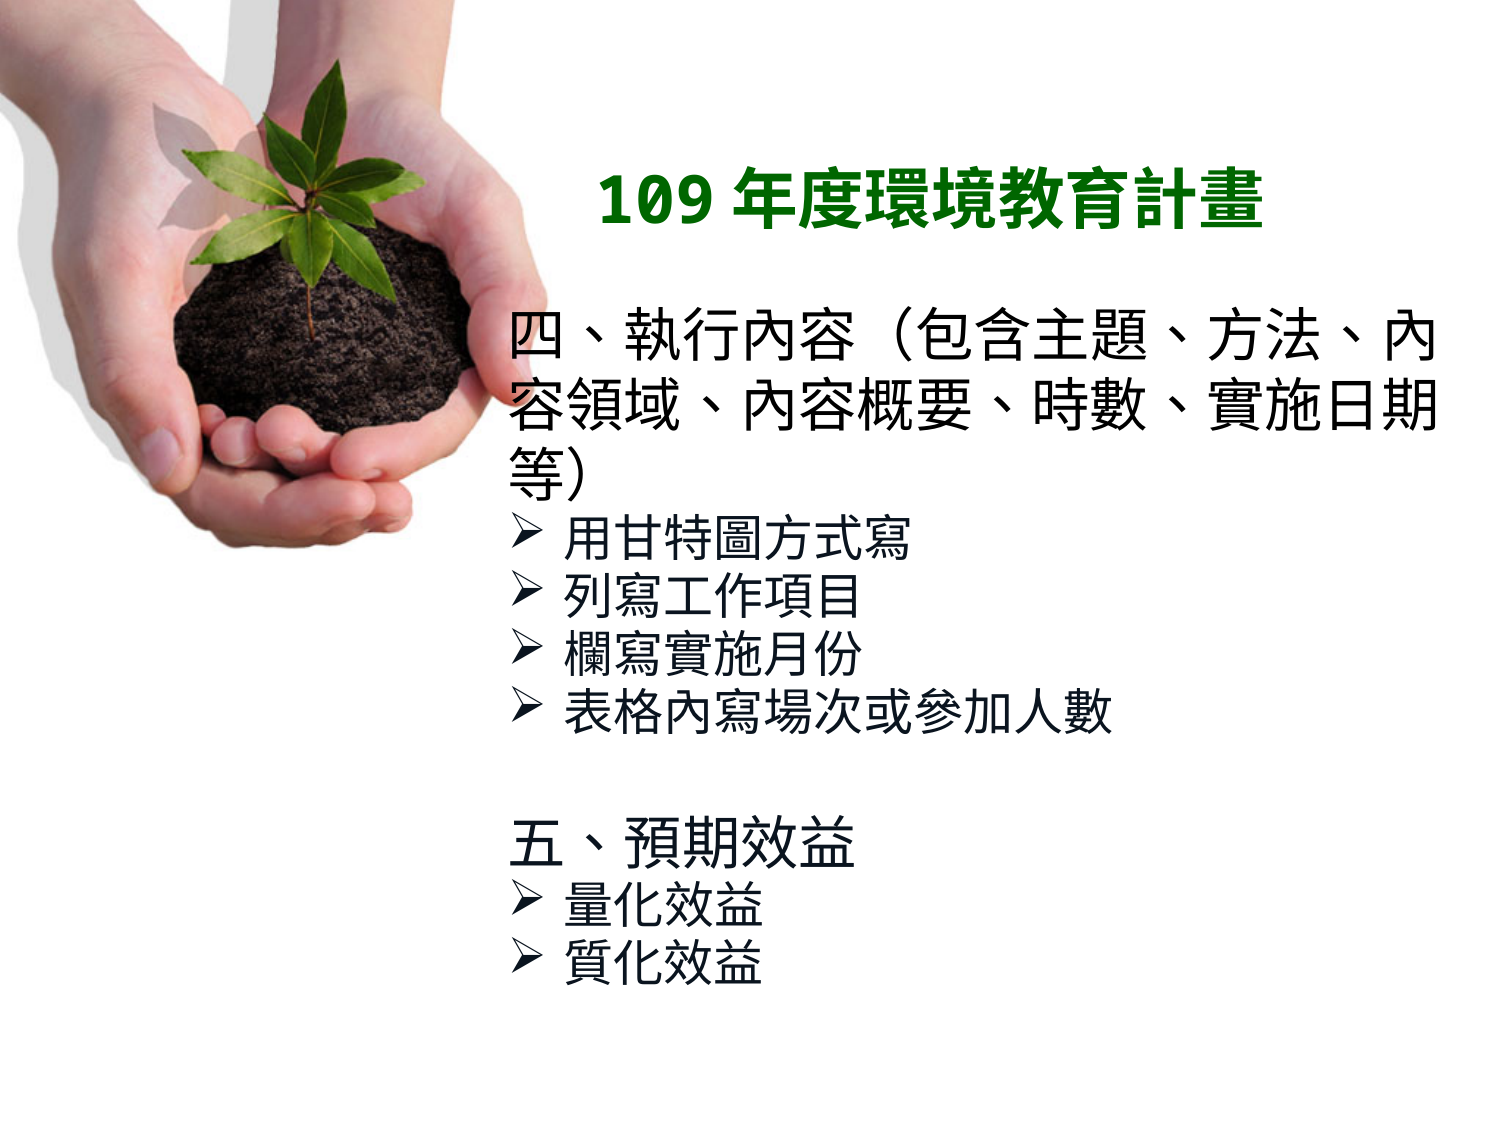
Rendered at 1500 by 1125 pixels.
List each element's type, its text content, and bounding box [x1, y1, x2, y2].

list 四、執行內容（包含主題、方法、內容領域、內容概要、時數、實施日期等） 用甘特圖方式寫 列寫工作項目 欄寫實施月份 表格內寫場次或參加人數 五、預期效益 量化效益 質化效益 [492, 291, 1483, 1034]
title 109年度環境教育計畫 [435, 103, 1425, 292]
picture [0, 0, 1500, 1125]
